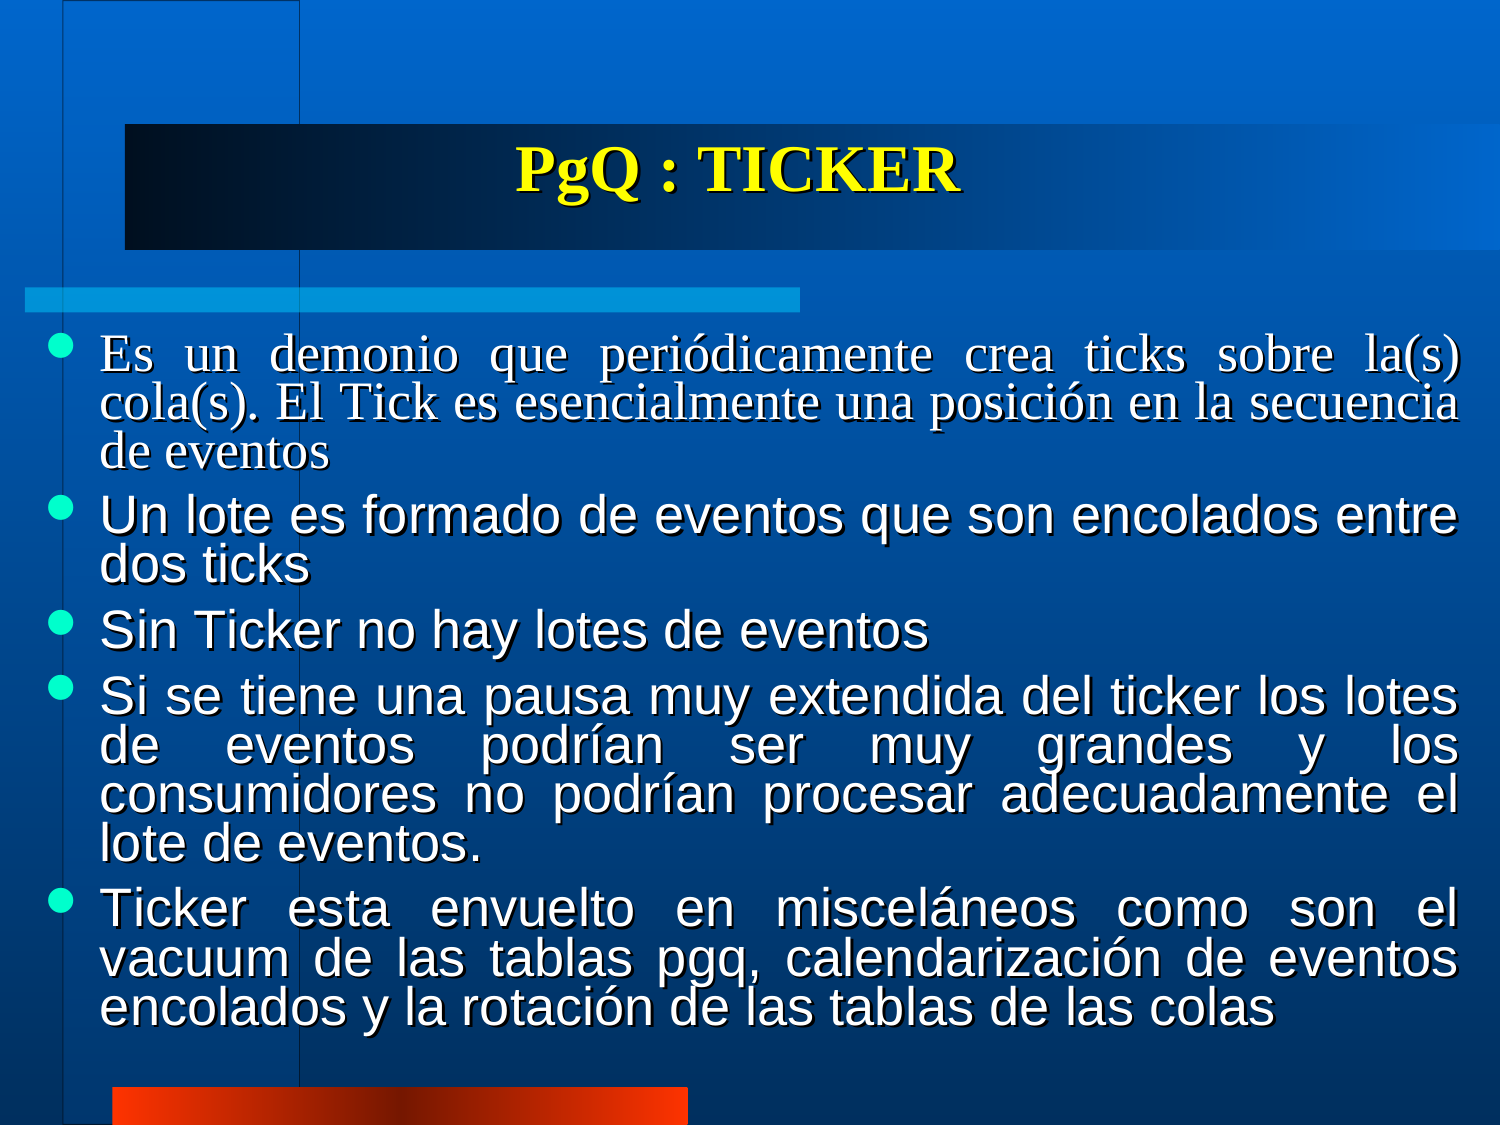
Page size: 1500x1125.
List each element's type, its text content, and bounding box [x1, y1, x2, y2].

title PgQ : TICKER [29, 78, 1447, 266]
list Es un demonio que periódicamente crea ticks sobre la(s) cola(s). El Tick es esencialmente una posición en la secuencia de eventos Un lote es formado de eventos que son encolados entre dos ticks Sin Ticker no hay lotes de eventos Si se tiene una pausa muy extendida del ticker los lotes de eventos podrían ser muy grandes y los consumidores no podrían procesar adecuadamente el lote de eventos. Ticker esta envuelto en misceláneos como son el vacuum de las tablas pgq, calendarización de eventos encolados y la rotación de las tablas de las colas [29, 324, 1477, 1125]
